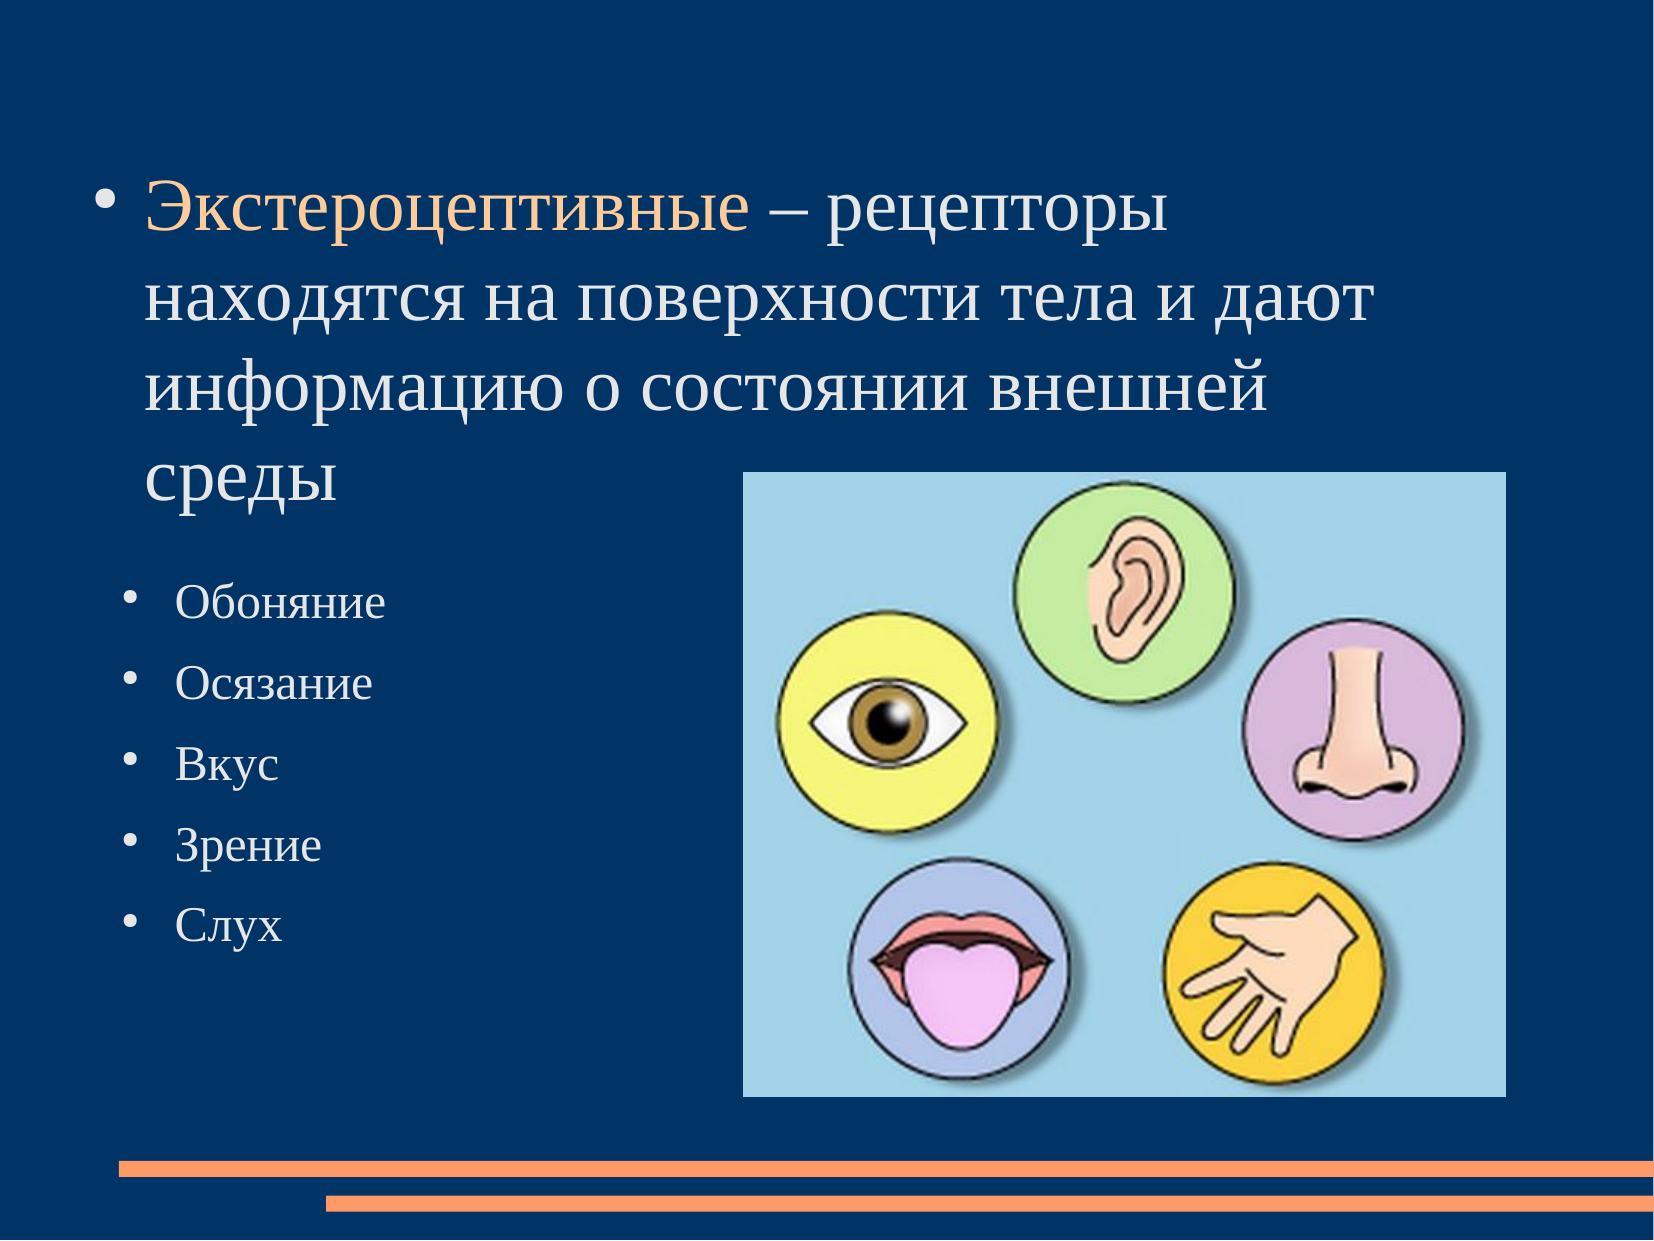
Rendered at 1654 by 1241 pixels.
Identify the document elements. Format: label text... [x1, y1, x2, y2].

list Обоняние Осязание Вкус Зрение Слух [88, 561, 857, 1158]
picture [743, 472, 1506, 1097]
list Экстероцептивные – рецепторы находятся на поверхности тела и дают информацию о состоянии внешней среды [59, 147, 1422, 788]
